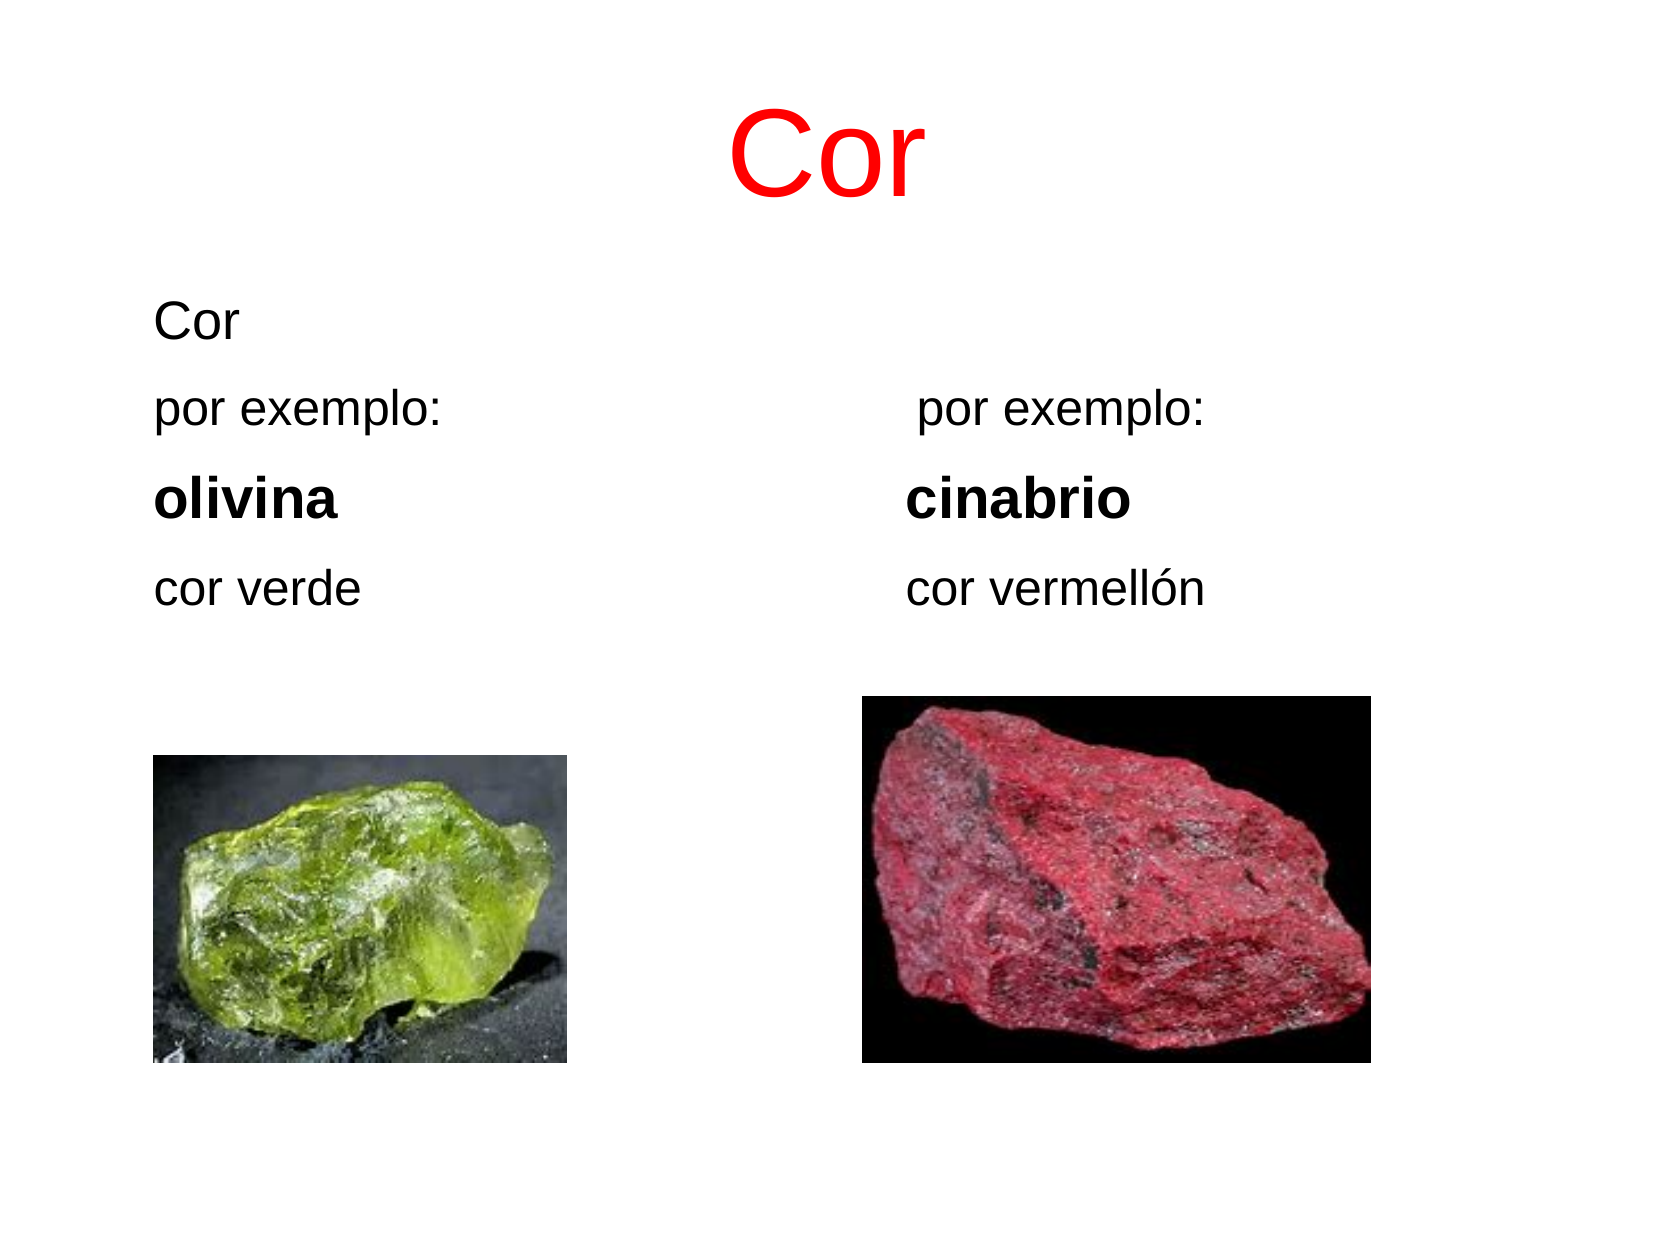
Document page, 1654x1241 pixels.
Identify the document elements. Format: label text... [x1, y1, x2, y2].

title Cor [82, 49, 1571, 257]
picture [862, 696, 1371, 1063]
list Cor por exemplo: por exemplo: olivina cinabrio cor verde cor vermellón [82, 290, 1571, 1109]
picture [153, 755, 567, 1063]
